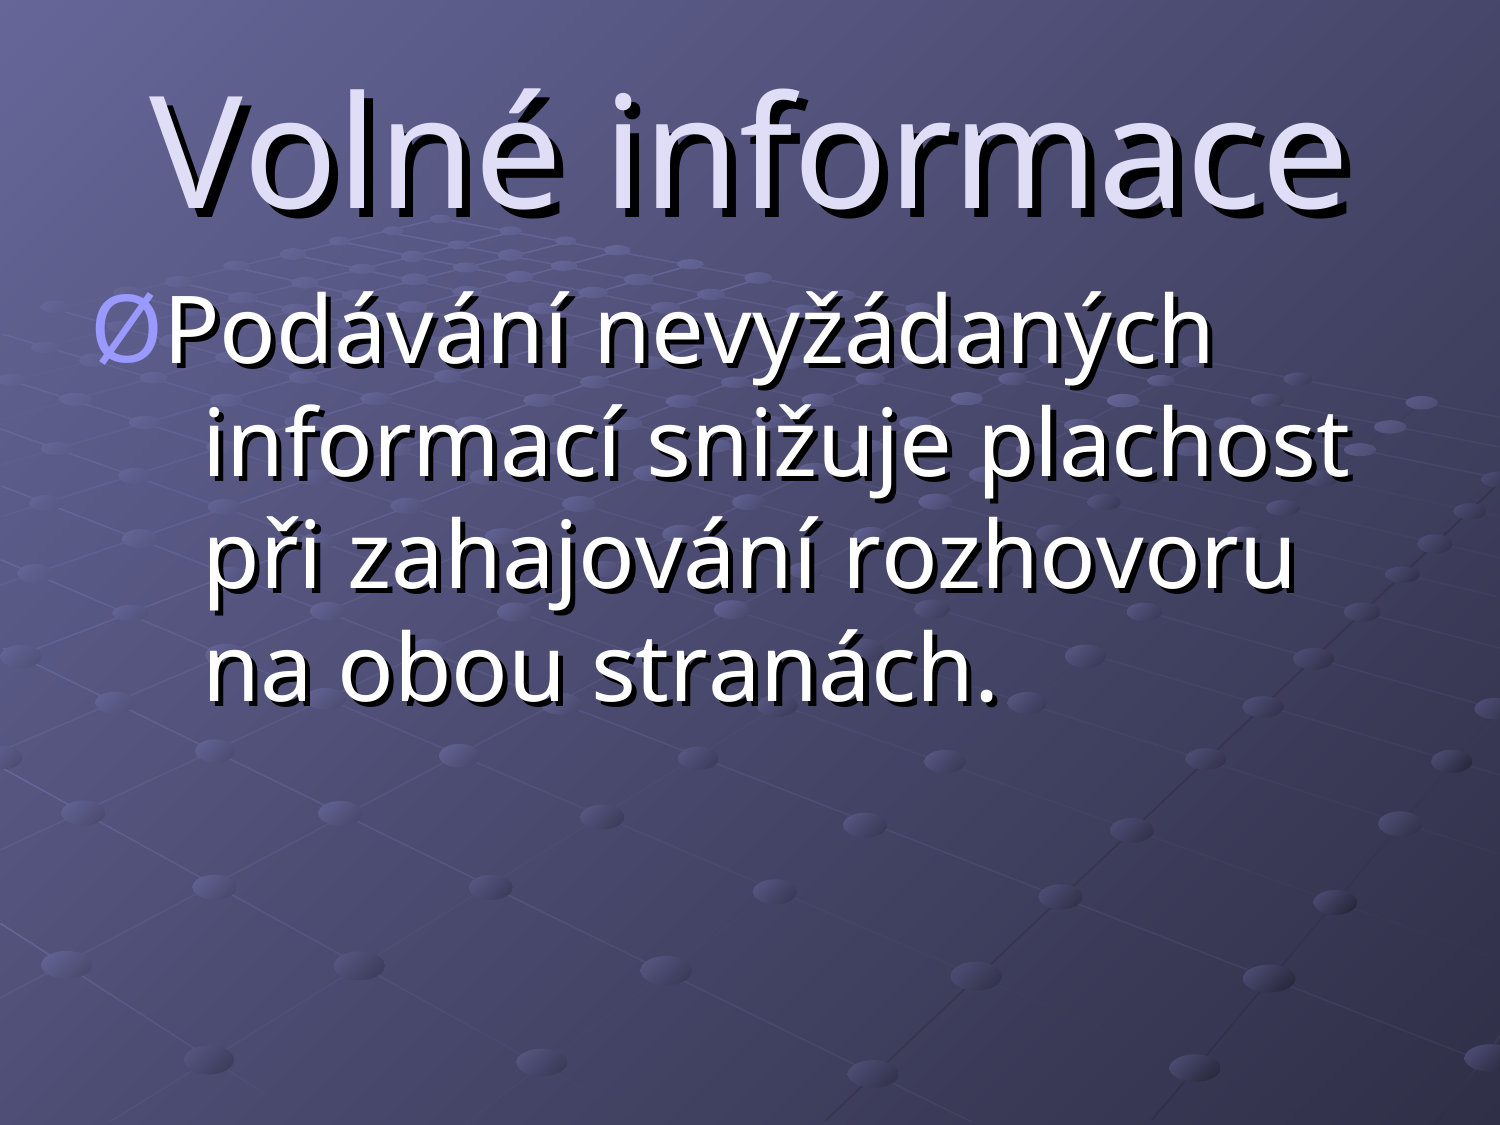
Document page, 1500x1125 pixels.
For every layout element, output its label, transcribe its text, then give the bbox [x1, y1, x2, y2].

list Podávání nevyžádaných informací snižuje plachost při zahajování rozhovoru na obou stranách. [75, 262, 1426, 1007]
title Volné informace [75, 45, 1426, 233]
